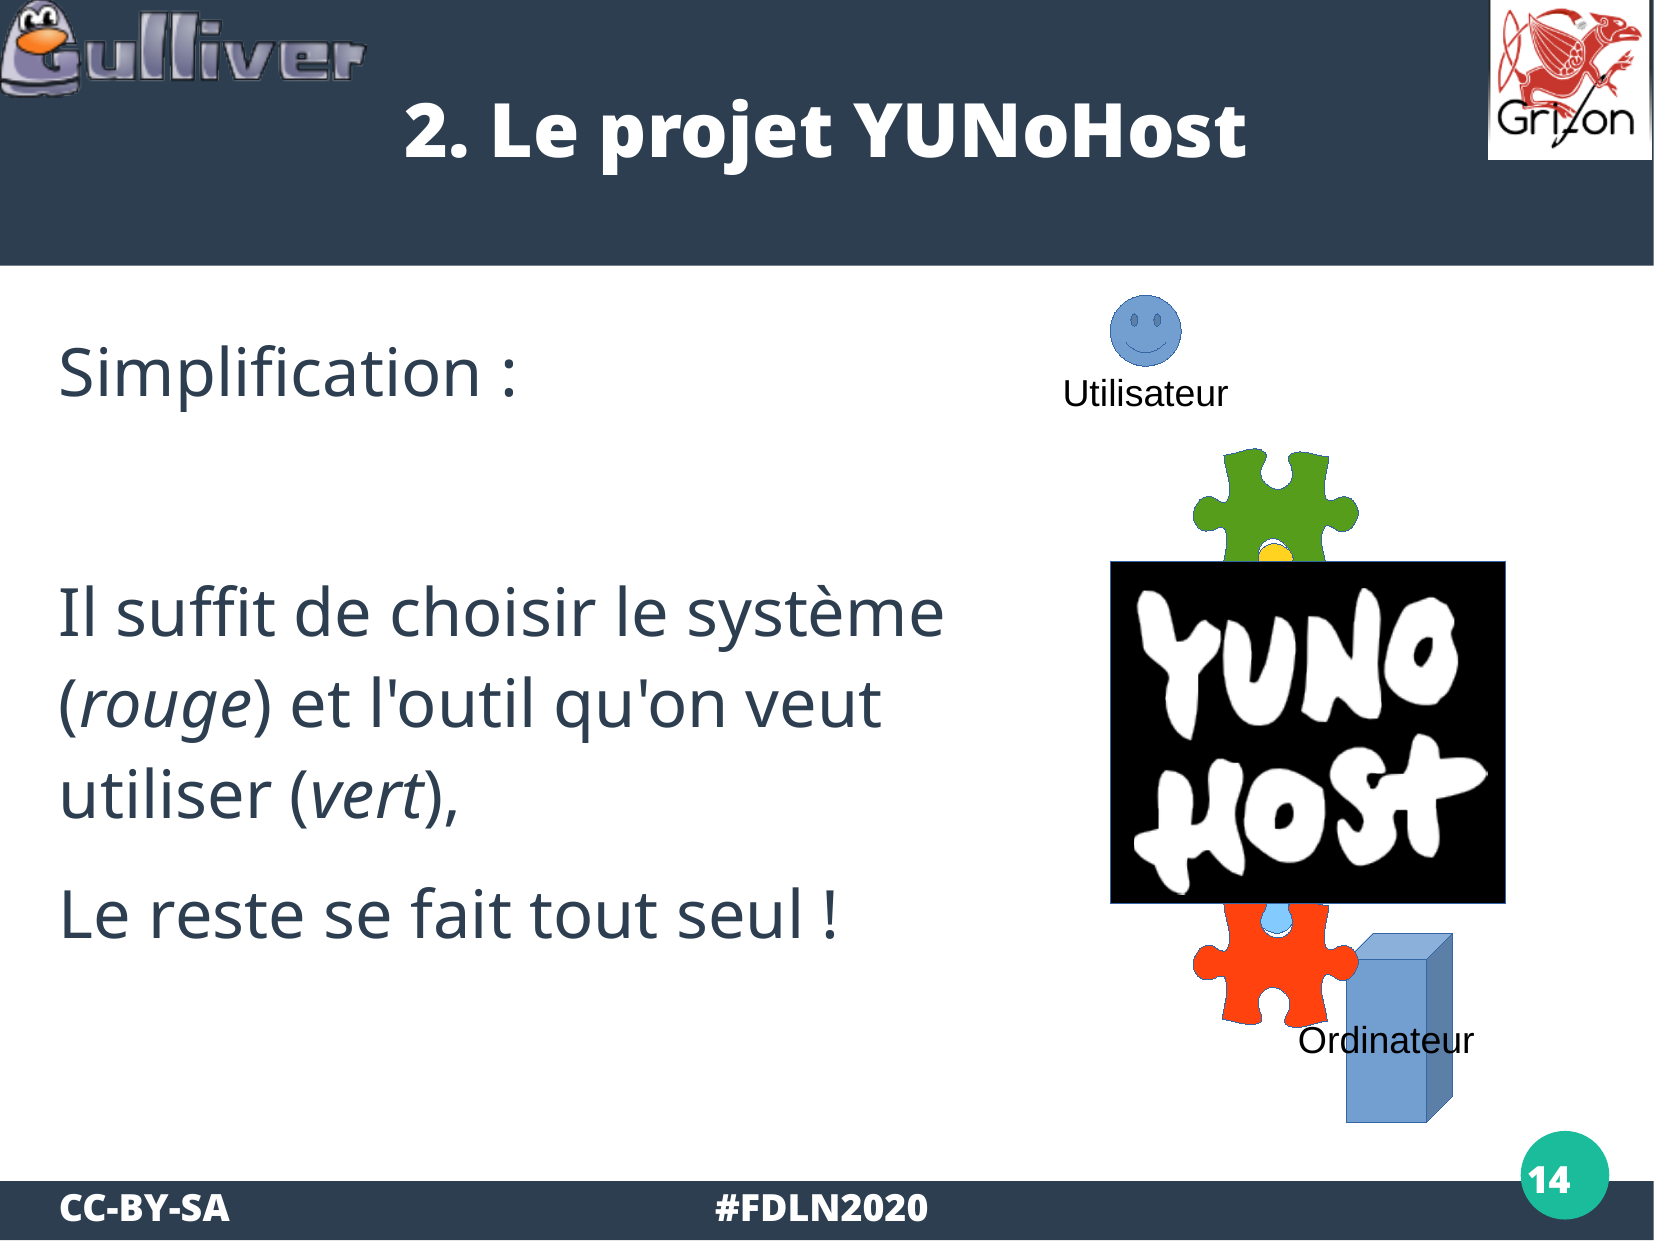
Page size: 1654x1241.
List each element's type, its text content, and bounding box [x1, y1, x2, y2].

picture [1488, 0, 1652, 160]
list Simplification : Il suffit de choisir le système (rouge) et l'outil qu'on veut utiliser (vert), Le reste se fait tout seul ! [59, 324, 1016, 1152]
text_box Utilisateur [1110, 295, 1182, 367]
picture [1133, 587, 1488, 895]
title 2. Le projet YUNoHost [59, 49, 1595, 207]
picture [0, 0, 367, 98]
text_box Ordinateur [1346, 960, 1426, 1123]
text_box [1110, 448, 1506, 1028]
